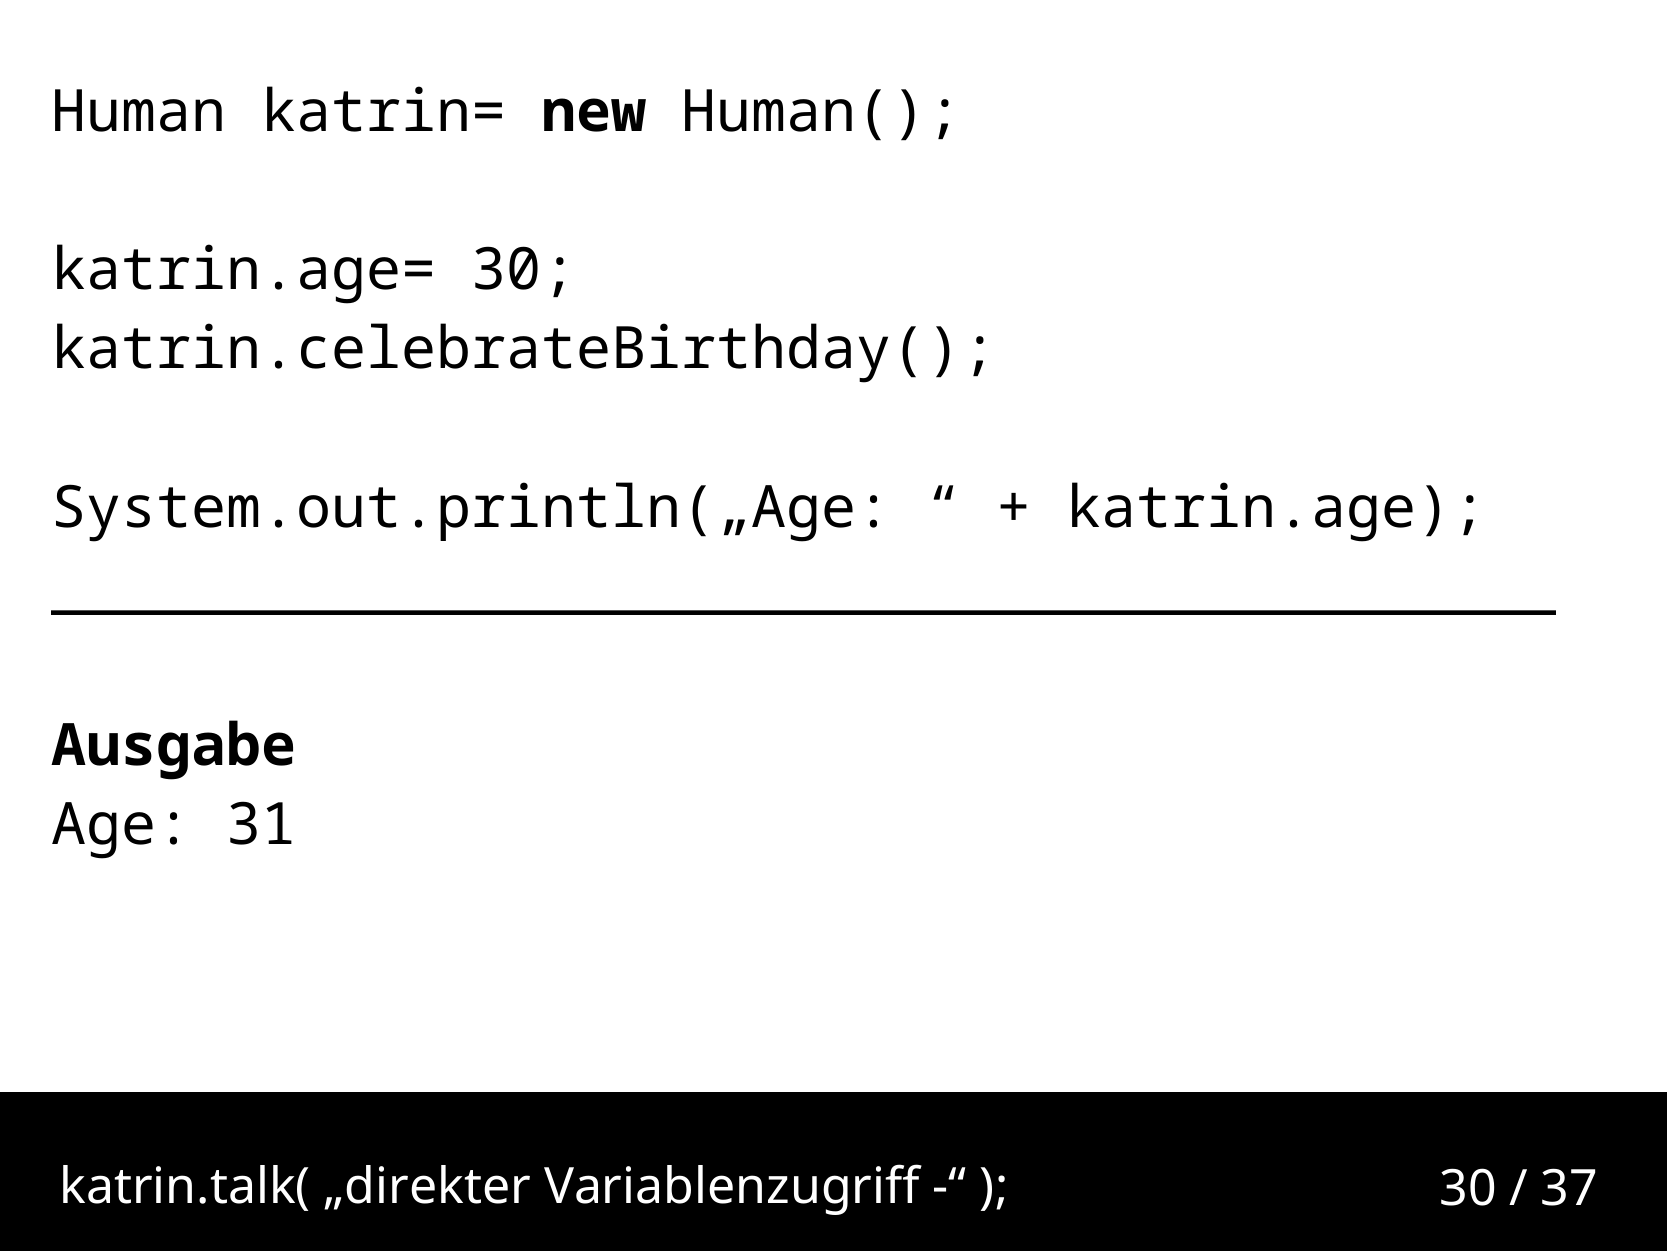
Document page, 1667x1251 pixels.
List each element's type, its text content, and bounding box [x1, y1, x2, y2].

text_box katrin.talk( „direkter Variablenzugriff -“ ); [44, 1142, 1550, 1226]
text_box Human katrin= new Human(); katrin.age= 30; katrin.celebrateBirthday(); System.out.println(„Age: “ + katrin.age); ___________________________________________ Ausgabe Age: 31 [44, 68, 1593, 1078]
